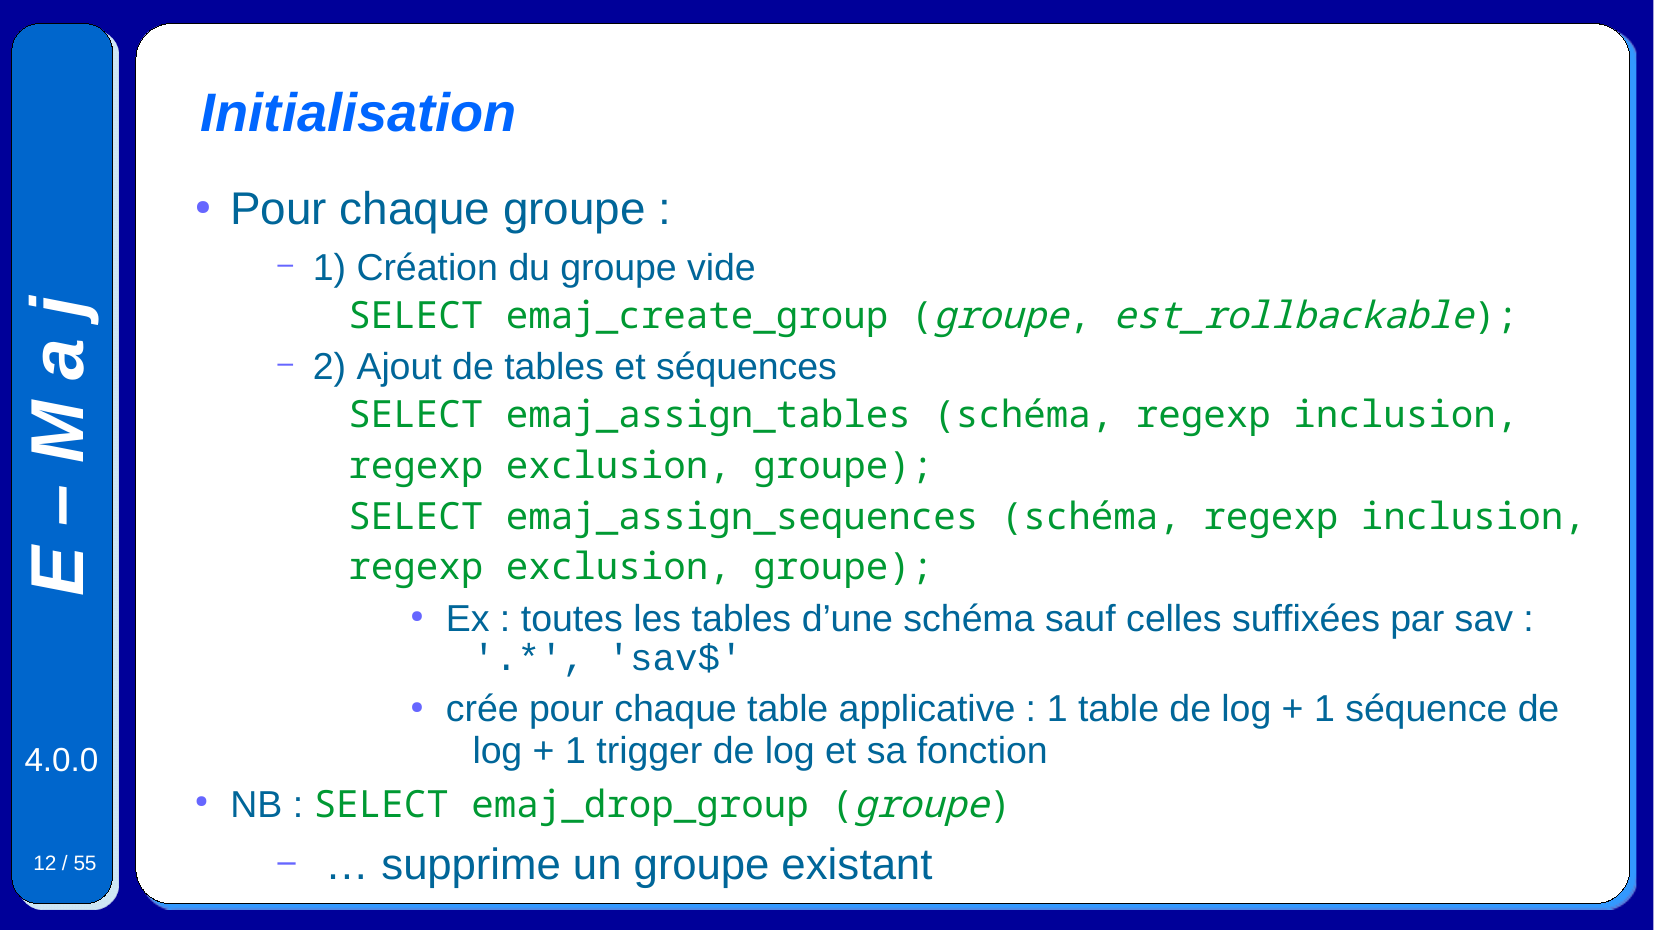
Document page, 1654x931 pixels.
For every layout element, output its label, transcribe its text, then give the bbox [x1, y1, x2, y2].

title Initialisation [200, 34, 1575, 183]
list Pour chaque groupe : 1) Création du groupe vide SELECT emaj_create_group (groupe, est_rollbackable); 2) Ajout de tables et séquences SELECT emaj_assign_tables (schéma, regexp inclusion, regexp exclusion, groupe); SELECT emaj_assign_sequences (schéma, regexp inclusion, regexp exclusion, groupe); Ex : toutes les tables d’une schéma sauf celles suffixées par sav : '.*', 'sav$' crée pour chaque table applicative : 1 table de log + 1 séquence de log + 1 trigger de log et sa fonction NB : SELECT emaj_drop_group (groupe) … supprime un groupe existant [177, 183, 1587, 888]
